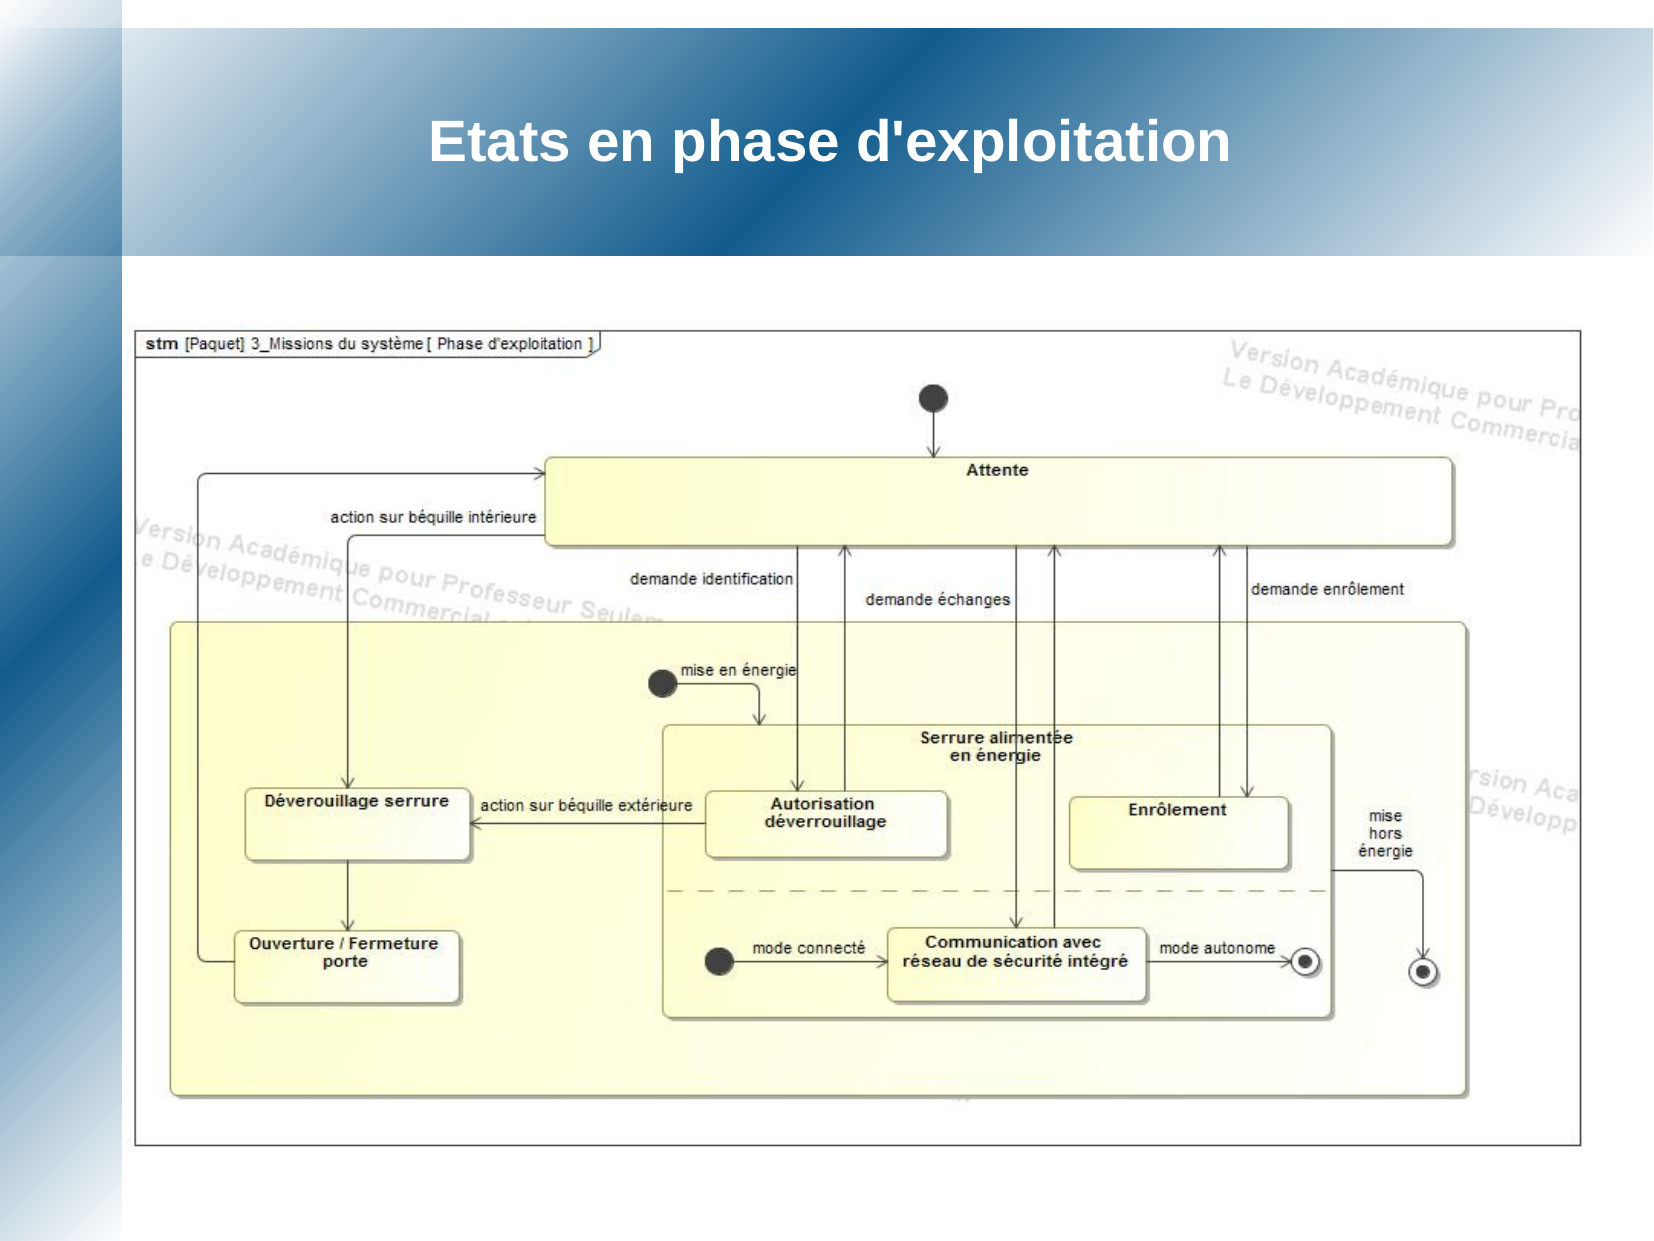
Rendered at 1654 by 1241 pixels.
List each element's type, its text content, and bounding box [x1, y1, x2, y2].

title Etats en phase d'exploitation [125, 45, 1537, 238]
subtitle [127, 323, 1603, 1167]
